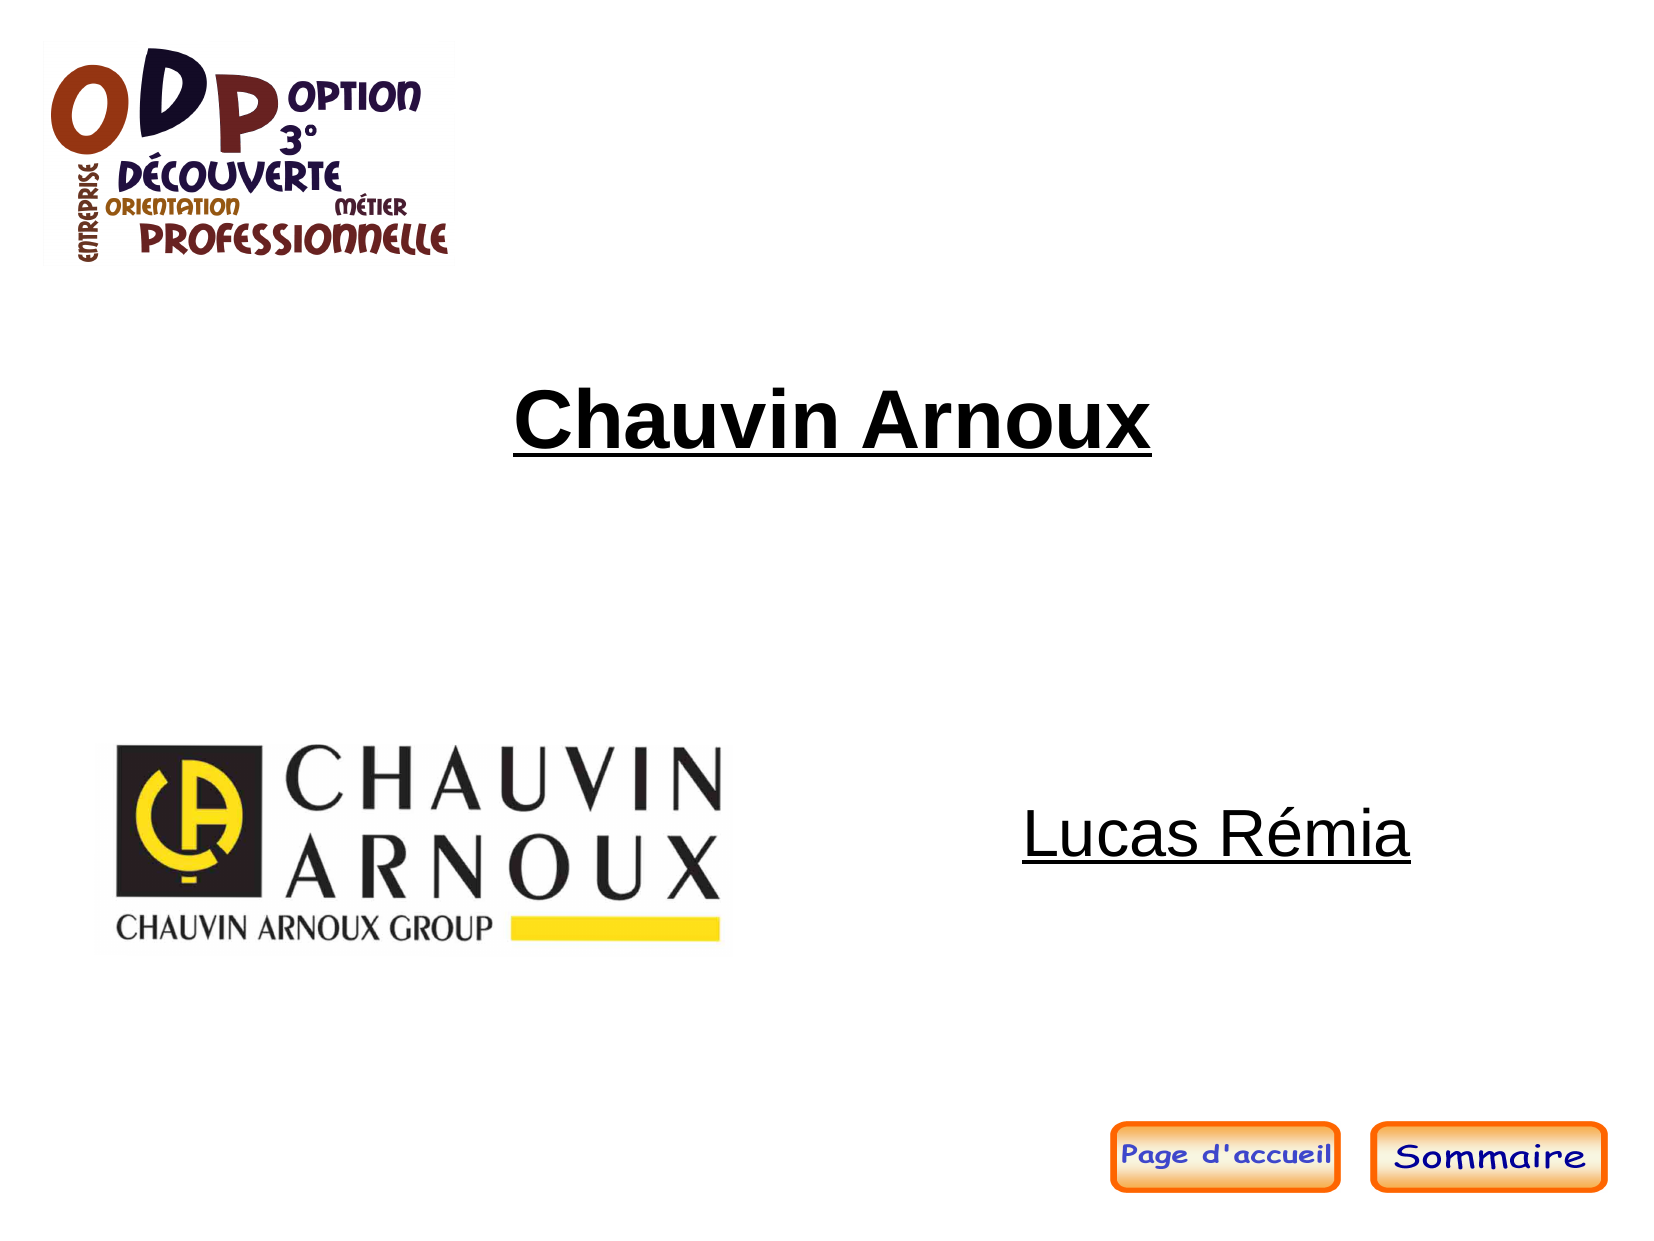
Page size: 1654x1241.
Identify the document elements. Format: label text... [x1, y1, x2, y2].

text_box Lucas Rémia [814, 544, 1619, 1123]
picture [43, 41, 455, 266]
picture [1370, 1123, 1608, 1193]
picture [1110, 1123, 1341, 1193]
subtitle Chauvin Arnoux [82, 354, 1583, 485]
picture [94, 743, 733, 957]
